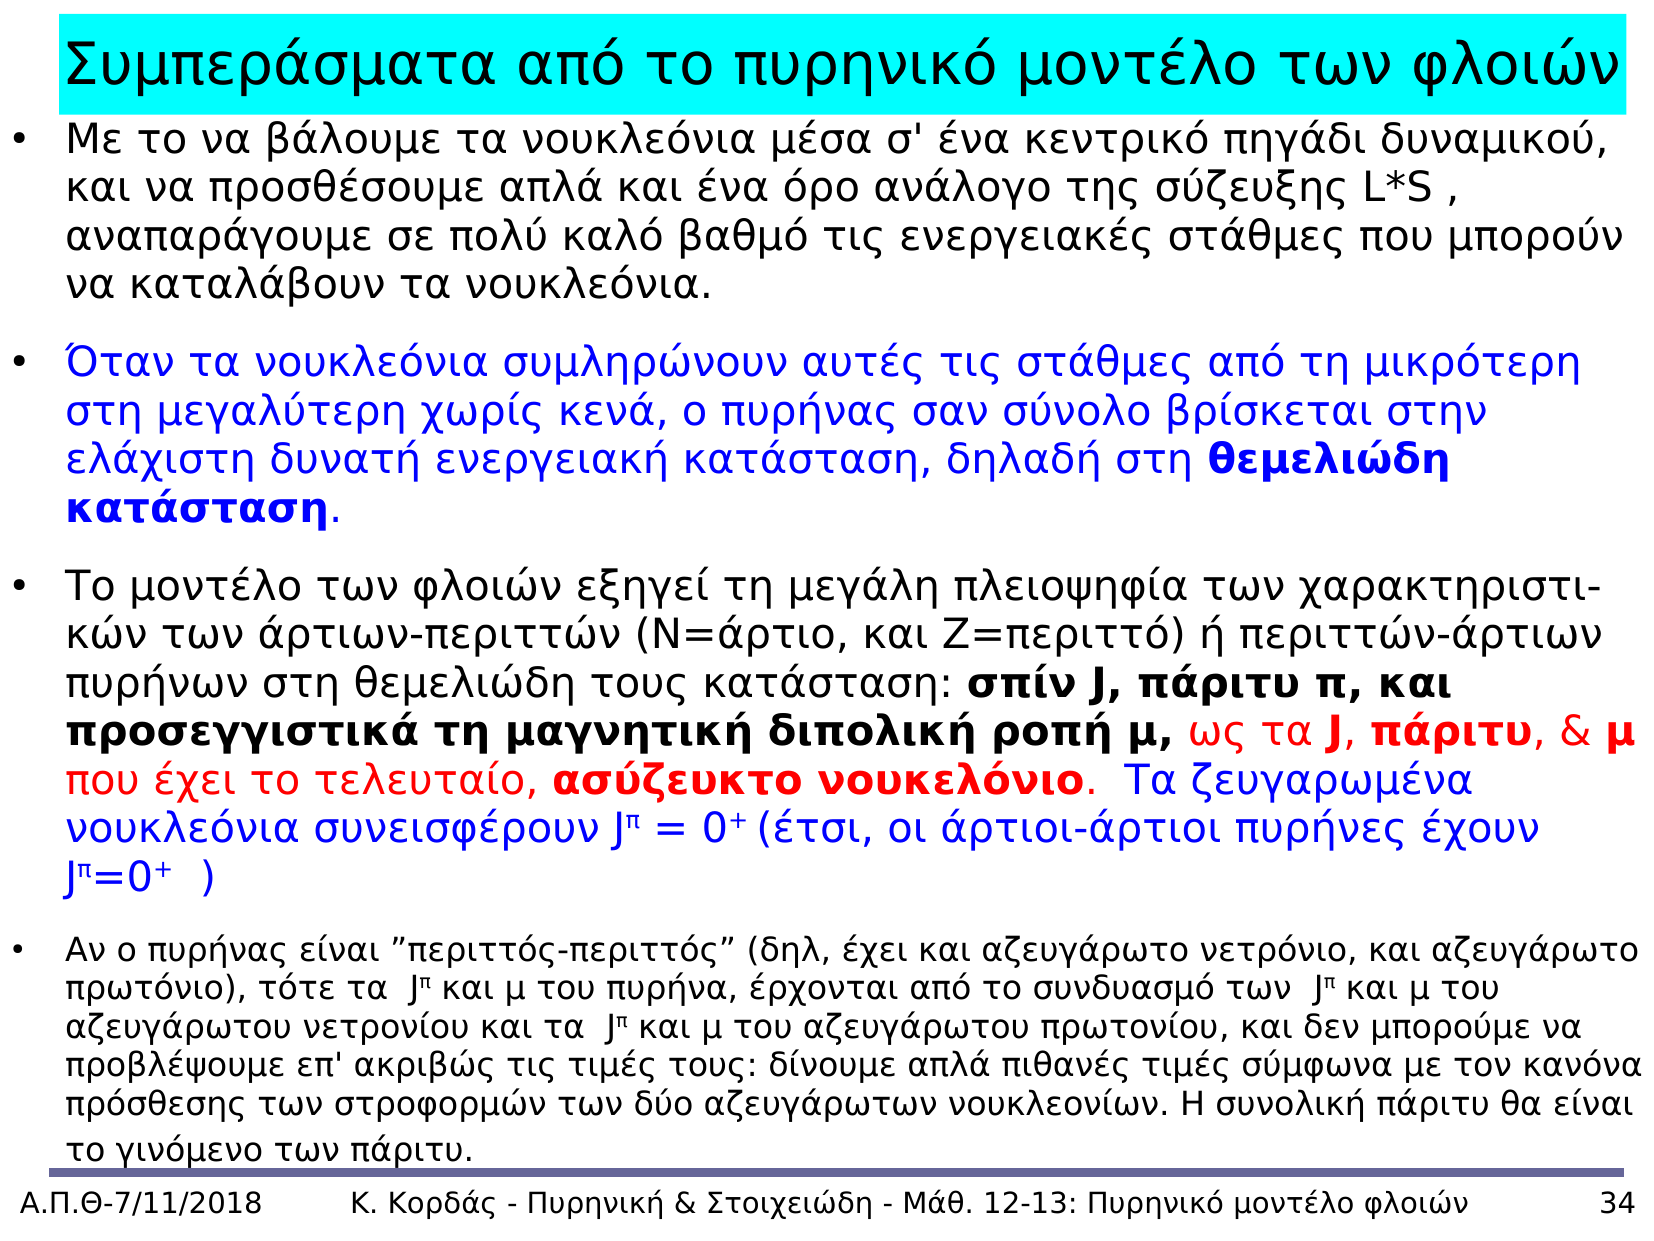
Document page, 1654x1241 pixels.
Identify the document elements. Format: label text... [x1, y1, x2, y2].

title Συμπεράσματα από το πυρηνικό μοντέλο των φλοιών [59, 13, 1627, 114]
list Με το να βάλουμε τα νουκλεόνια μέσα σ' ένα κεντρικό πηγάδι δυναμικού, και να προσθέσουμε απλά και ένα όρο ανάλογο της σύζευξης L*S , αναπαράγουμε σε πολύ καλό βαθμό τις ενεργειακές στάθμες που μπορούν να καταλάβουν τα νουκλεόνια. Όταν τα νουκλεόνια συμληρώνουν αυτές τις στάθμες από τη μικρότερη στη μεγαλύτερη χωρίς κενά, ο πυρήνας σαν σύνολο βρίσκεται στην ελάχιστη δυνατή ενεργειακή κατάσταση, δηλαδή στη θεμελιώδη κατάσταση. Το μοντέλο των φλοιών εξηγεί τη μεγάλη πλειοψηφία των χαρακτηριστι- κών των άρτιων-περιττών (Ν=άρτιο, και Ζ=περιττό) ή περιττών-άρτιων πυρήνων στη θεμελιώδη τους κατάσταση: σπίν J, πάριτυ π, και προσεγγιστικά τη μαγνητική διπολική ροπή μ, ως τα J, πάριτυ, & μ που έχει το τελευταίο, ασύζευκτο νουκελόνιο. Τα ζευγαρωμένα νουκλεόνια συνεισφέρουν Jπ = 0+ (έτσι, οι άρτιοι-άρτιοι πυρήνες έχουν Jπ=0+ ) Αν ο πυρήνας είναι ”περιττός-περιττός” (δηλ, έχει και αζευγάρωτο νετρόνιο, και αζευγάρωτο πρωτόνιο), τότε τα Jπ και μ του πυρήνα, έρχονται από το συνδυασμό των Jπ και μ του αζευγάρωτου νετρονίου και τα Jπ και μ του αζευγάρωτου πρωτονίου, και δεν μπορούμε να προβλέψουμε επ' ακριβώς τις τιμές τους: δίνουμε απλά πιθανές τιμές σύμφωνα με τον κανόνα πρόσθεσης των στροφορμών των δύο αζευγάρωτων νουκλεονίων. Η συνολική πάριτυ θα είναι το γινόμενο των πάριτυ. [0, 114, 1654, 1176]
